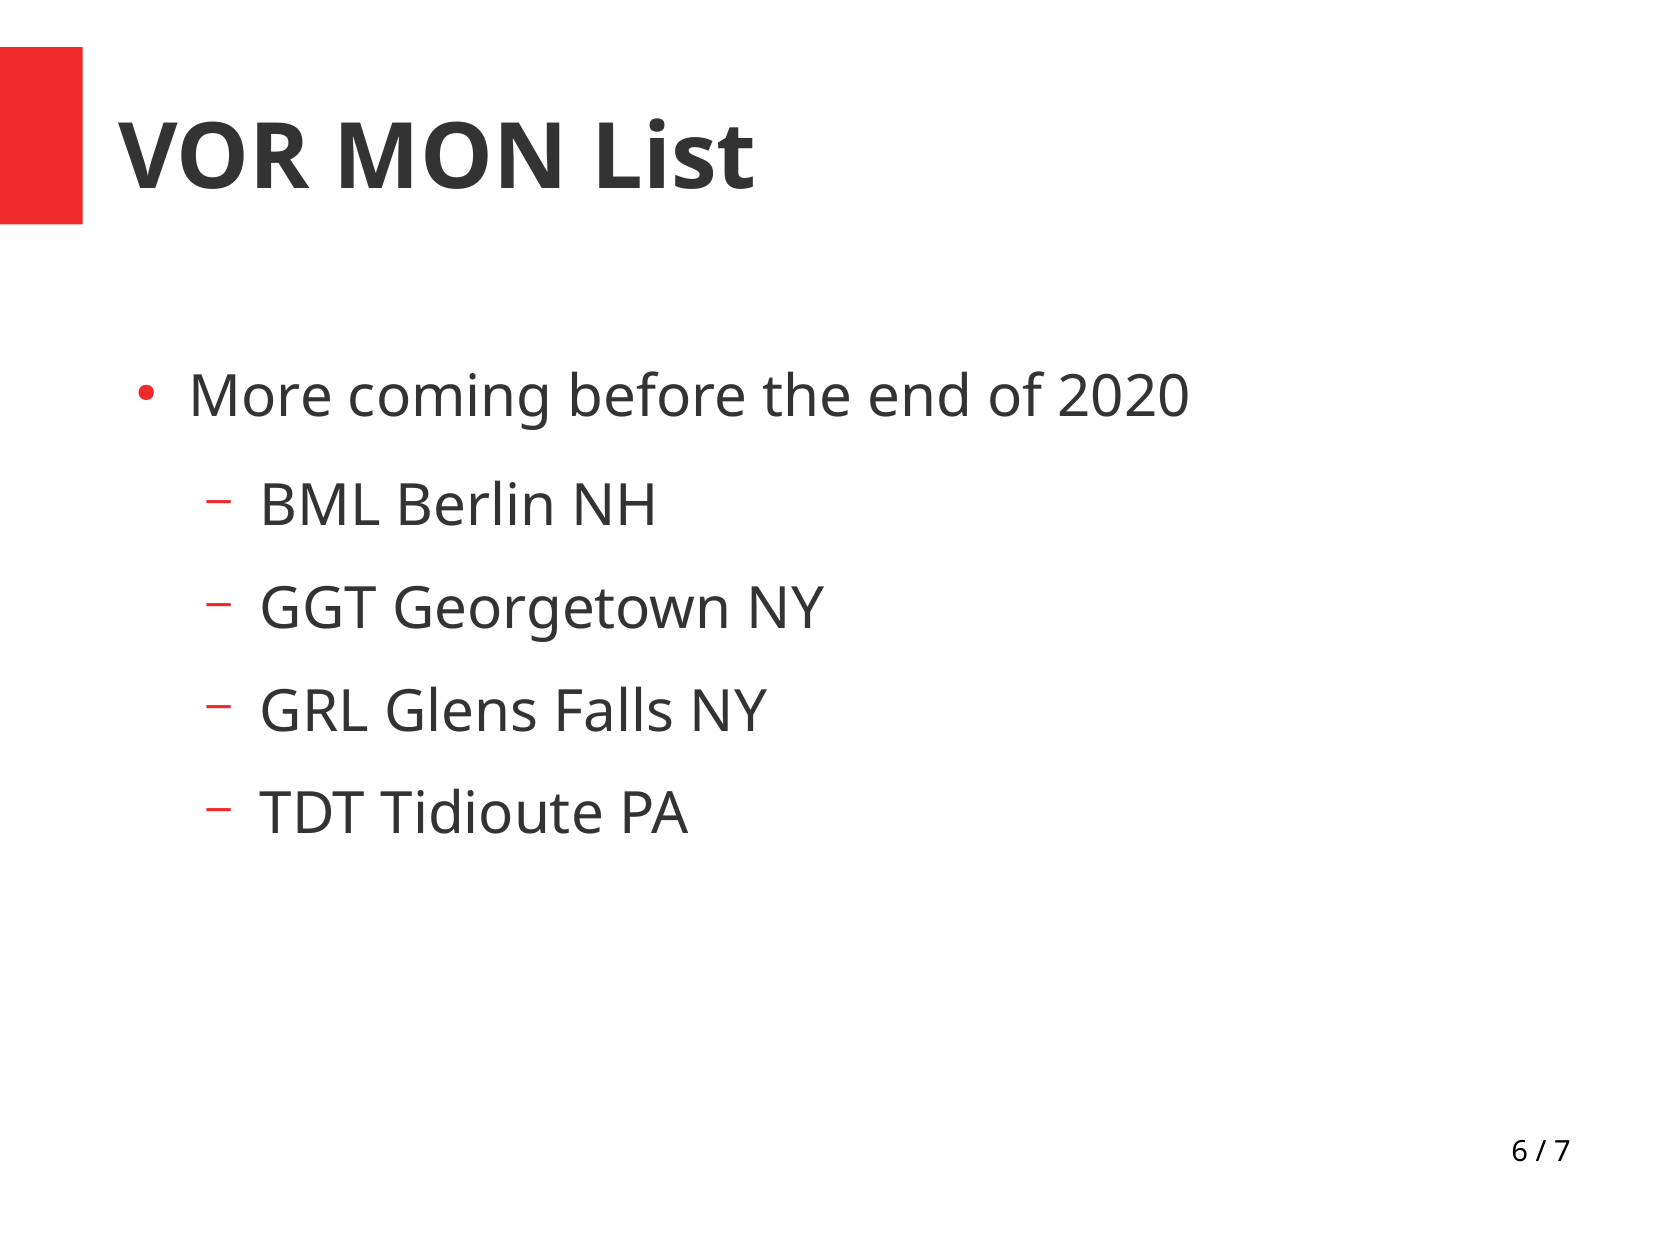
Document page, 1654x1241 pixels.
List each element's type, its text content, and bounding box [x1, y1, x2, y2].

title VOR MON List [118, 49, 1571, 257]
list More coming before the end of 2020 BML Berlin NH GGT Georgetown NY GRL Glens Falls NY TDT Tidioute PA [118, 354, 1536, 1074]
